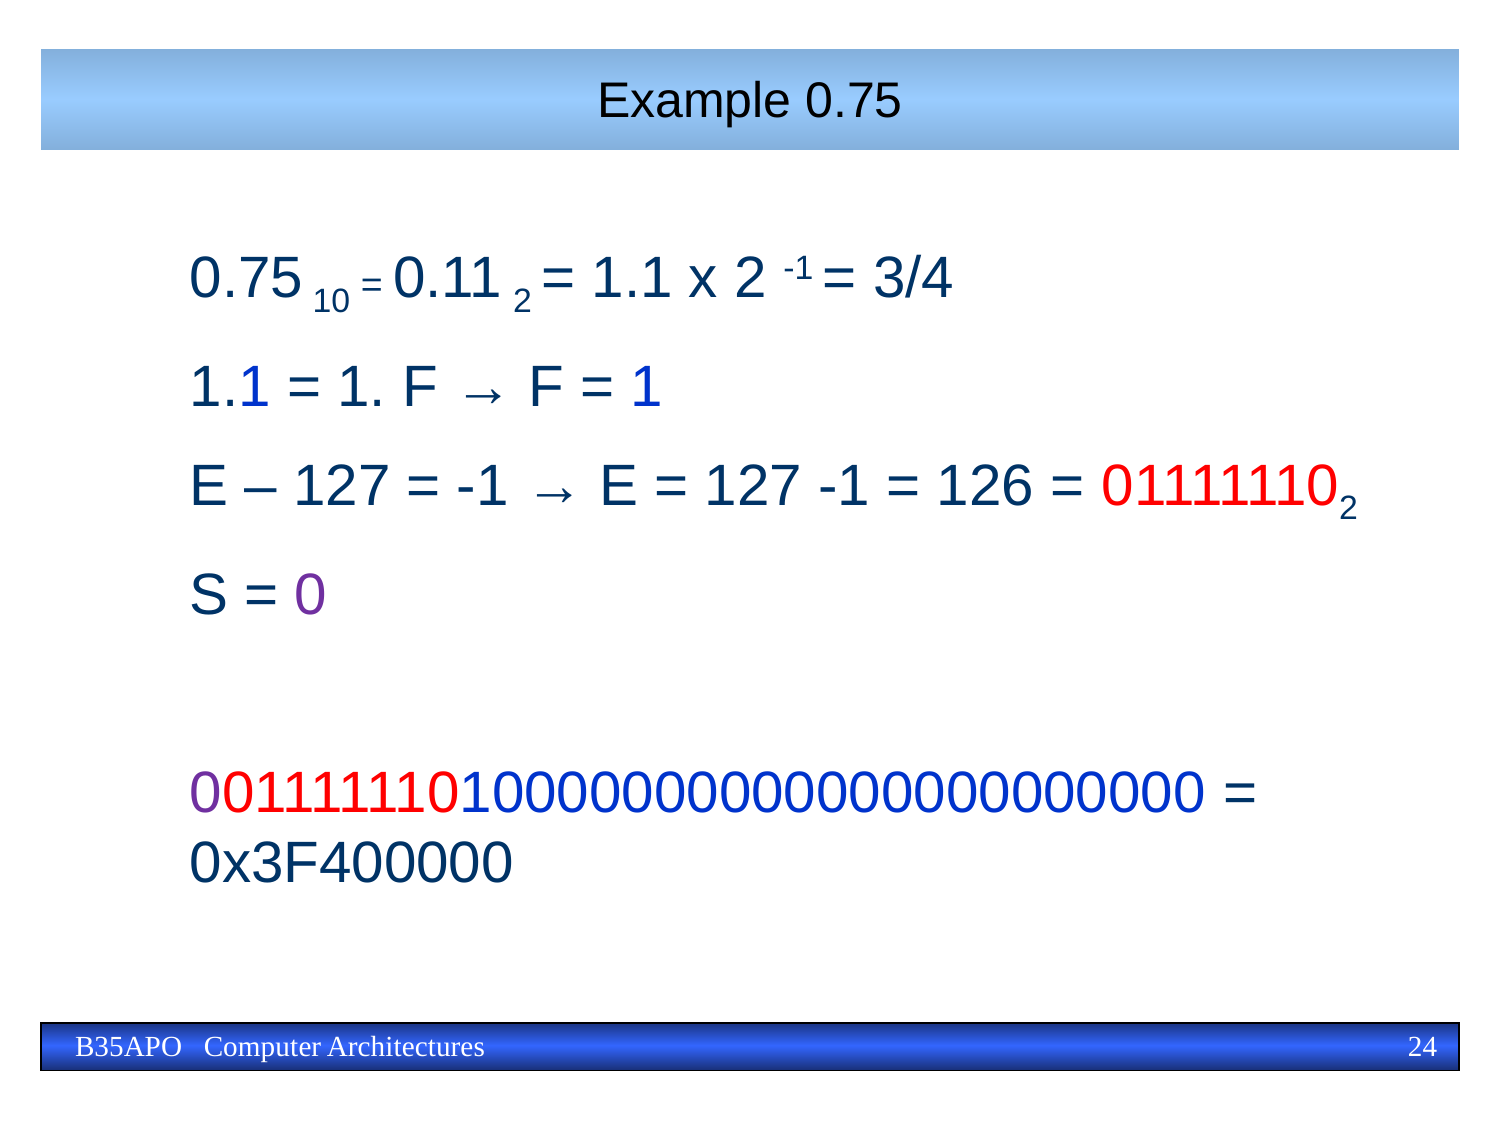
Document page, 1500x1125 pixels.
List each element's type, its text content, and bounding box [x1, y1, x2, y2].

text_box 0.75 10 = 0.11 2 = 1.1 x 2 -1 = 3/4 1.1 = 1. F → F = 1 E – 127 = -1 → E = 127 -1 = 126 = 011111102 S = 0 00111111010000000000000000000000 = 0x3F400000 [174, 231, 1463, 902]
title Example 0.75 [41, 49, 1459, 150]
